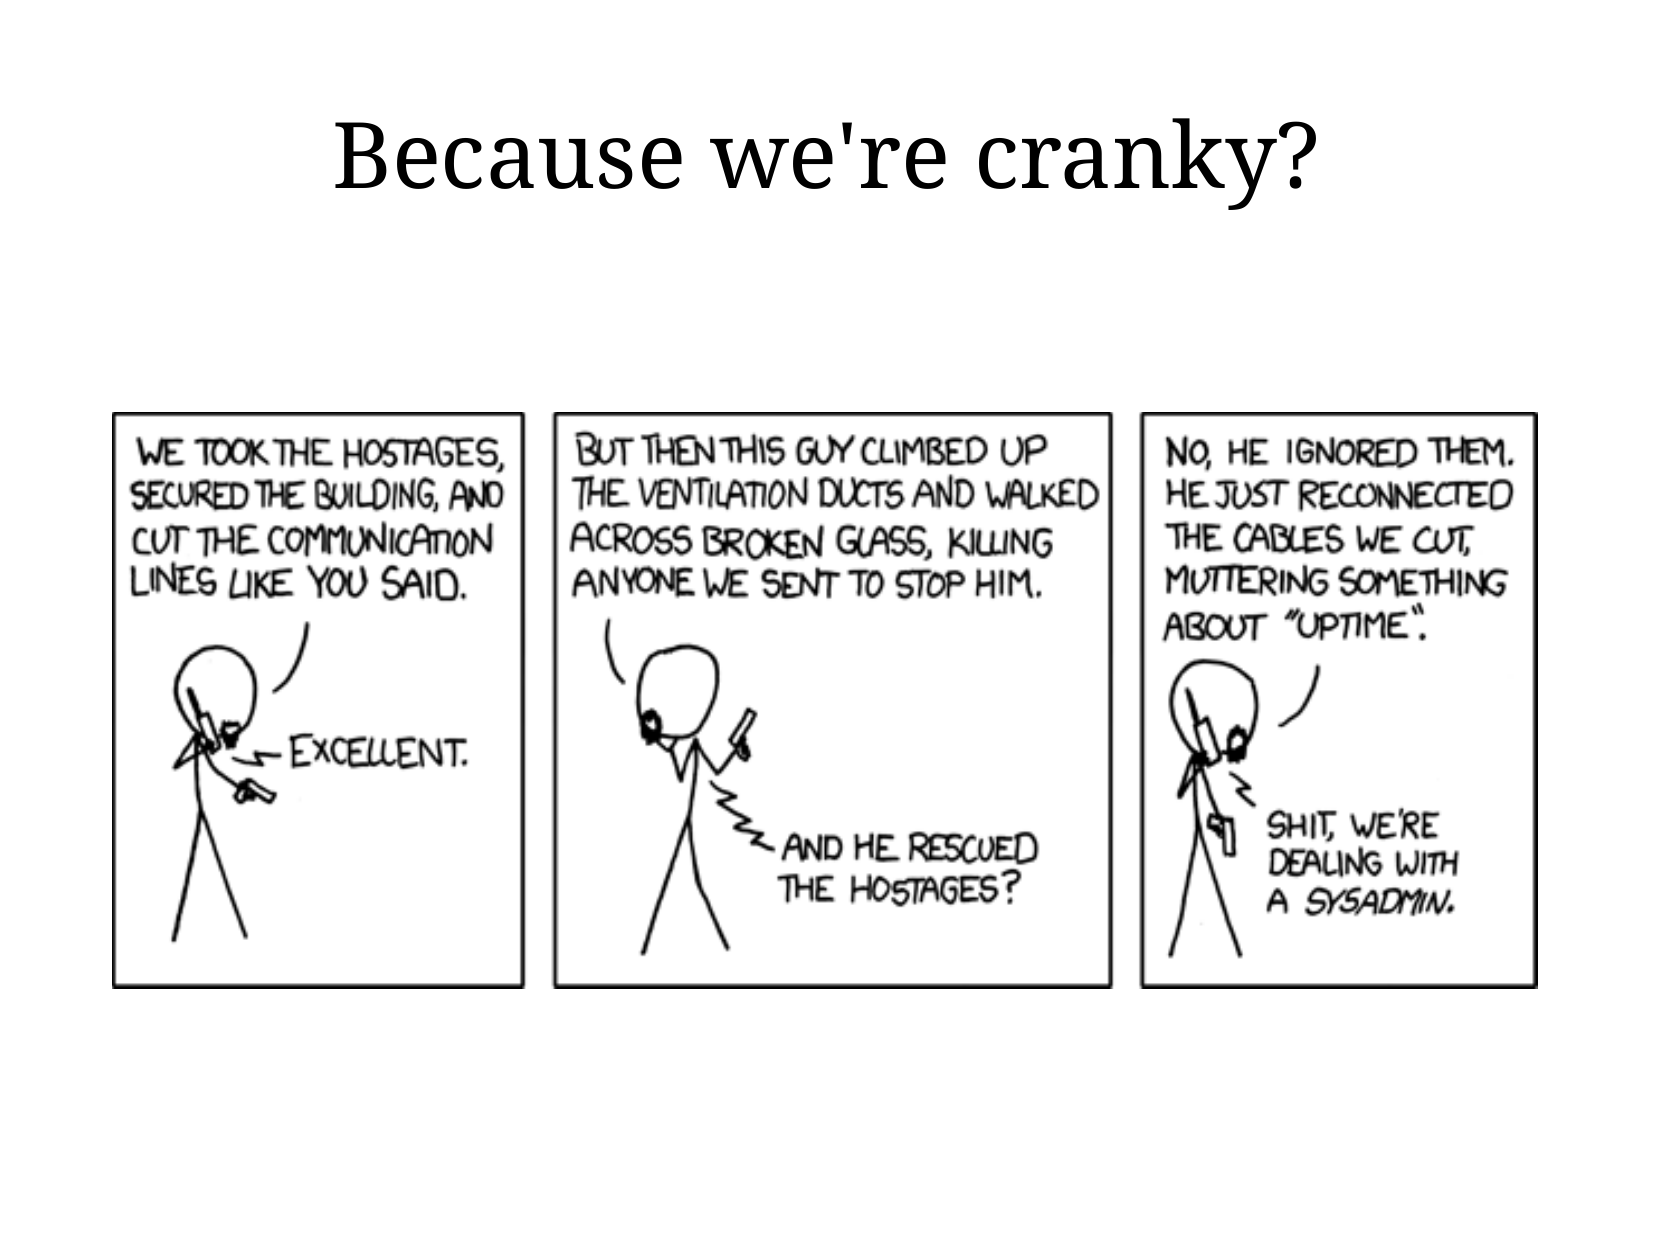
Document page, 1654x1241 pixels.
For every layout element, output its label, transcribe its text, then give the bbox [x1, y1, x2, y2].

picture [112, 412, 1538, 990]
chart [82, 290, 1571, 1109]
title Because we're cranky? [82, 49, 1571, 257]
